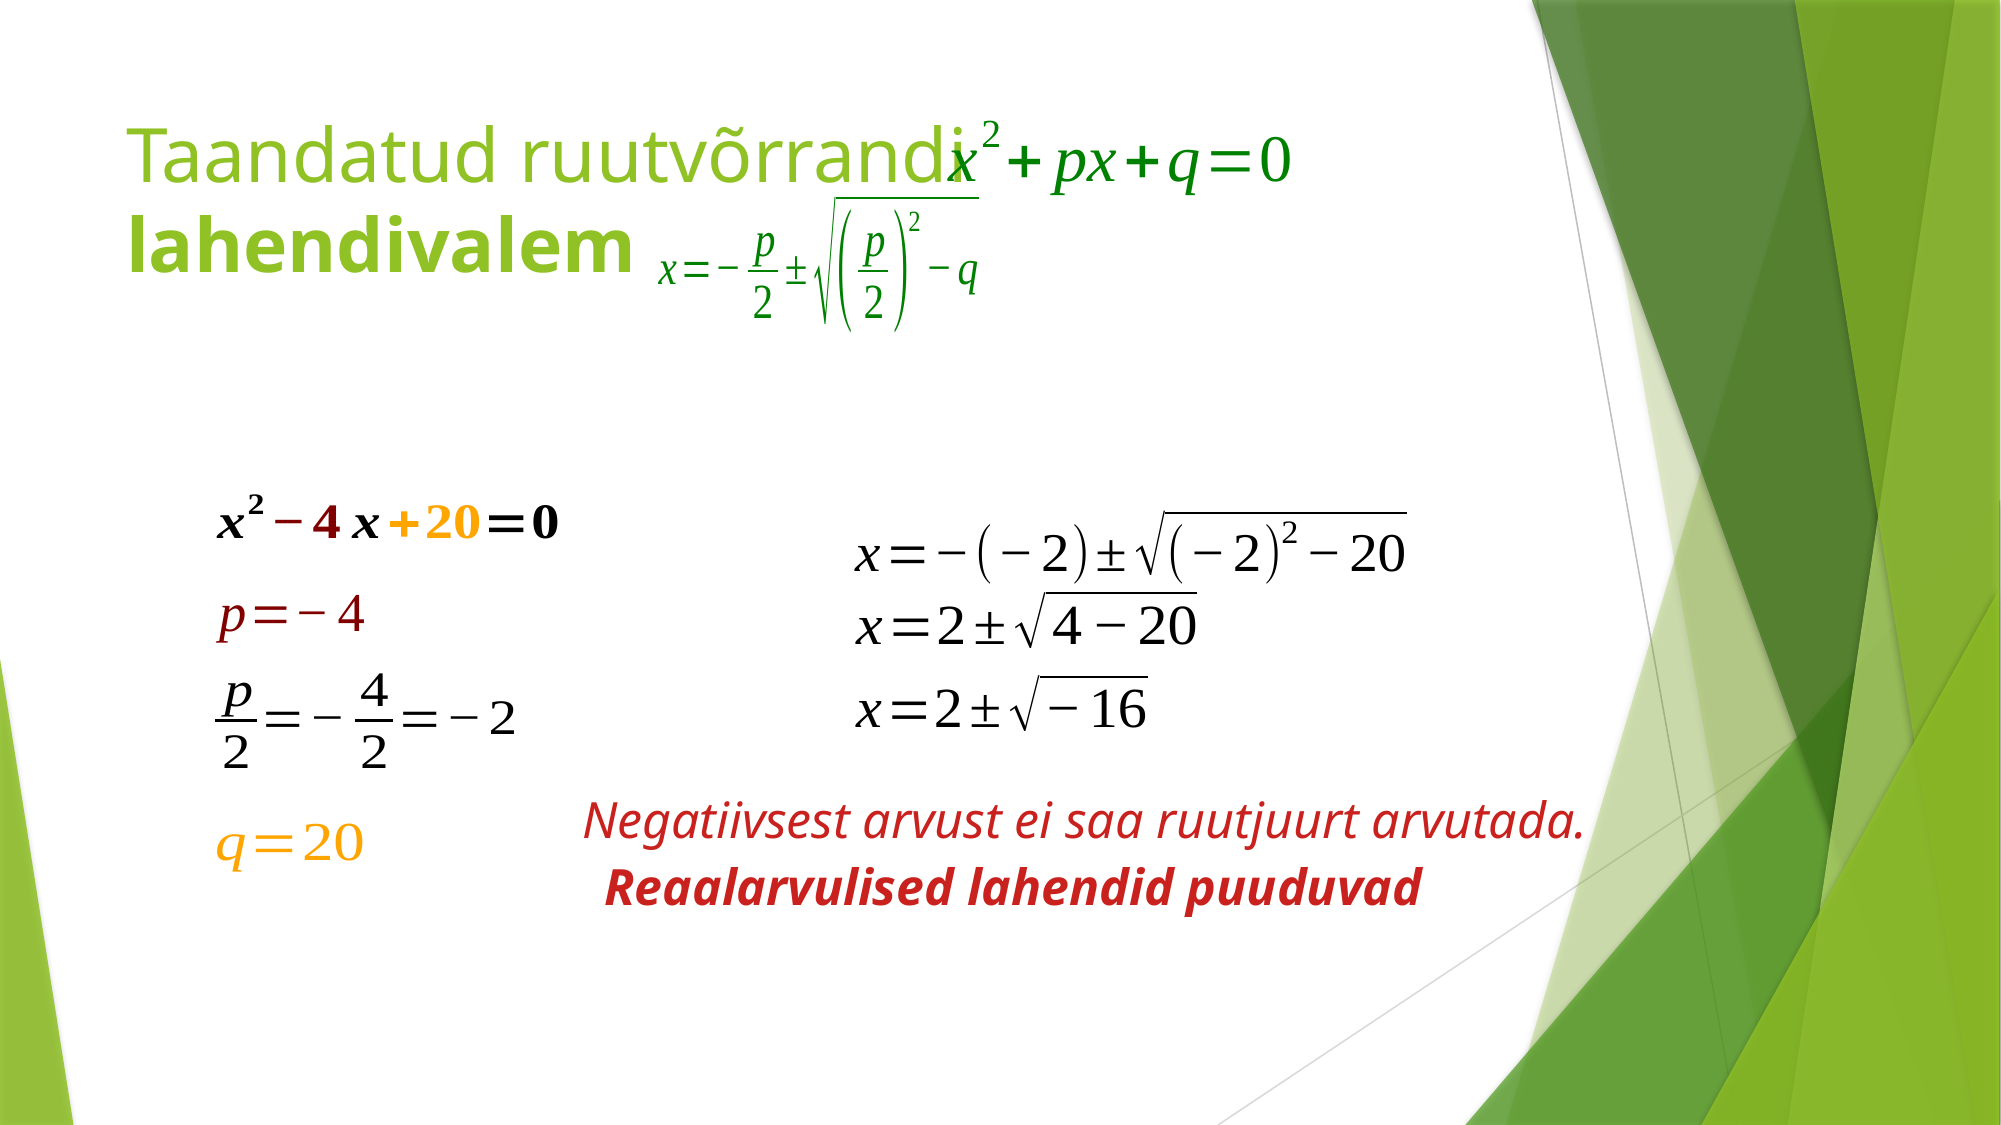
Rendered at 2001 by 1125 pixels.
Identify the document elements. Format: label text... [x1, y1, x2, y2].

chart [846, 589, 1205, 657]
title Taandatud ruutvõrrandi lahendivalem [111, 99, 1522, 317]
text_box Negatiivsest arvust ei saa ruutjuurt arvutada. [567, 781, 1604, 857]
chart [846, 672, 1155, 741]
text_box Reaalarvulised lahendid puuduvad [589, 848, 1438, 924]
chart [208, 582, 373, 643]
chart [846, 508, 1414, 587]
chart [649, 112, 1300, 336]
chart [206, 661, 524, 779]
chart [208, 811, 373, 873]
chart [208, 487, 567, 550]
